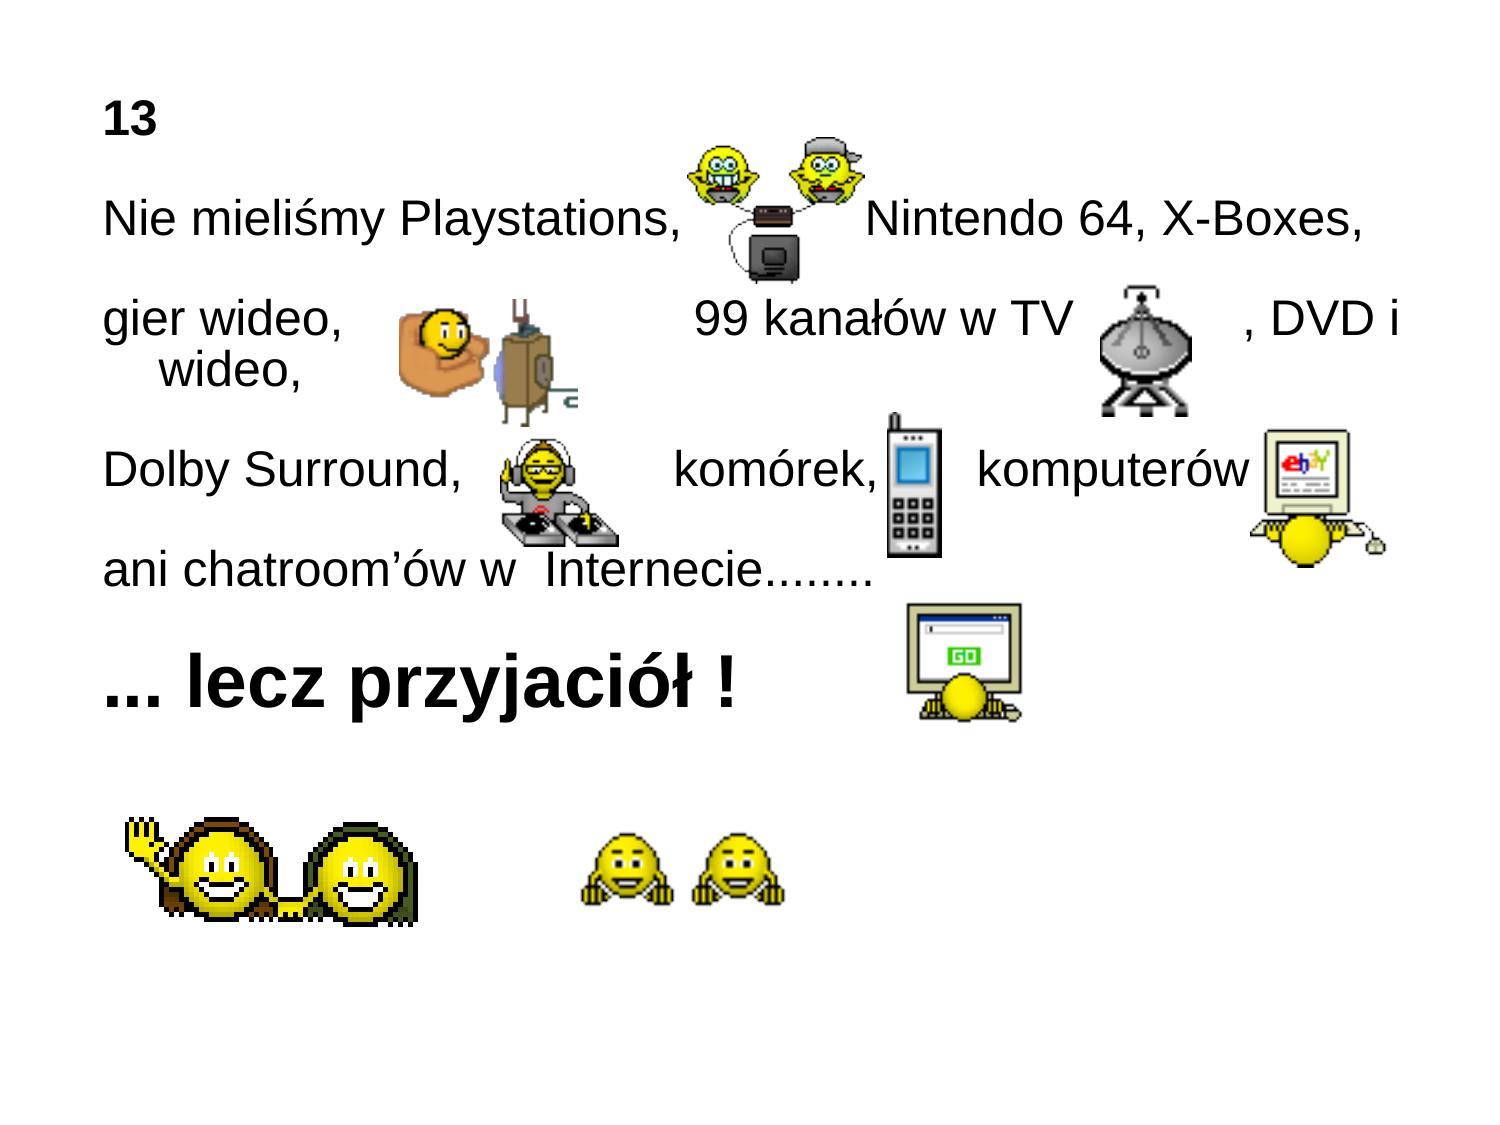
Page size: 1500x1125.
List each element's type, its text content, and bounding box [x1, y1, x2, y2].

picture [125, 812, 418, 927]
picture [575, 799, 800, 921]
picture [1250, 424, 1399, 568]
picture [1100, 274, 1192, 417]
picture [887, 412, 942, 558]
list 13 Nie mieliśmy Playstations, Nintendo 64, X-Boxes, gier wideo, 99 kanałów w TV , DVD i wideo, Dolby Surround, komórek, komputerów ani chatroom’ów w Internecie........ ... lecz przyjaciół ! [87, 87, 1438, 831]
picture [500, 437, 619, 547]
picture [687, 137, 865, 284]
picture [399, 299, 578, 427]
picture [900, 599, 1030, 728]
